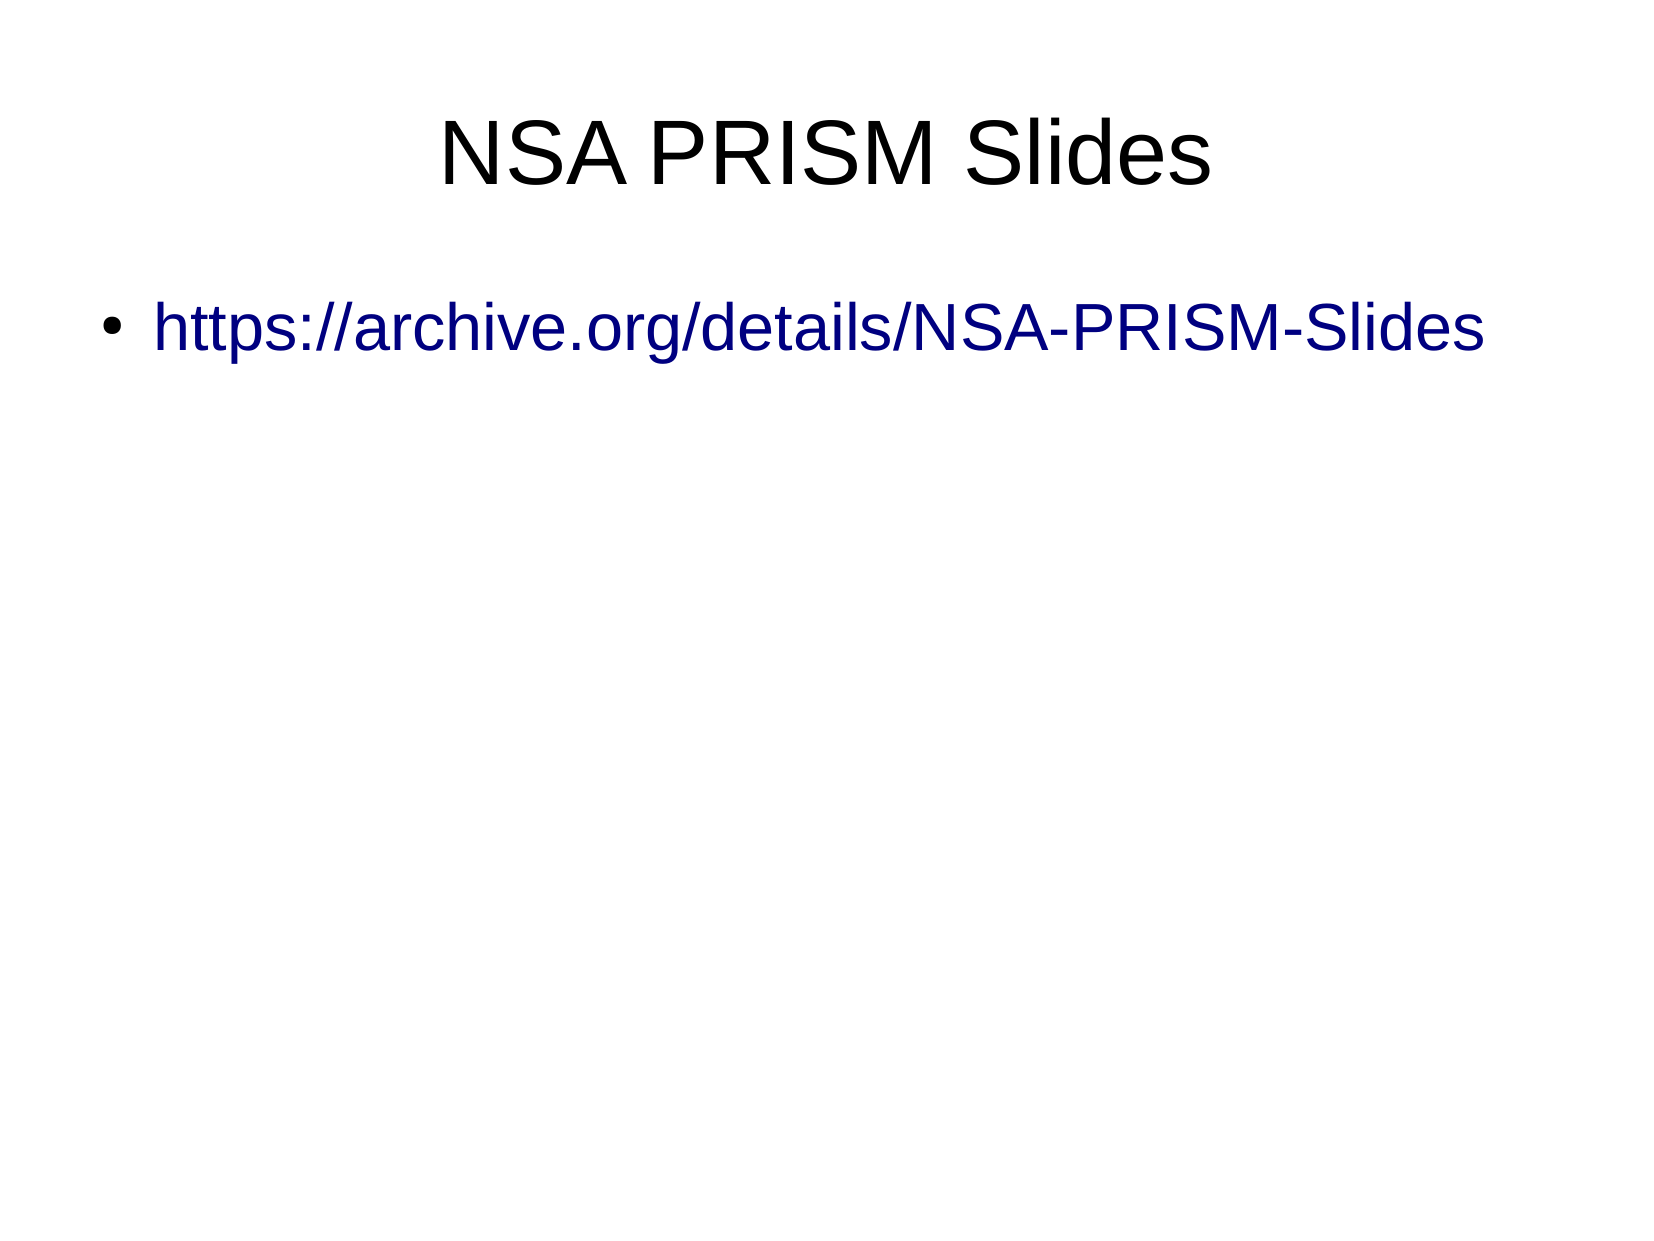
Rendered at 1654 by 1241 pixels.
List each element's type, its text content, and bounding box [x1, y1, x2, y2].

title NSA PRISM Slides [82, 49, 1571, 257]
list https://archive.org/details/NSA-PRISM-Slides [82, 290, 1538, 1010]
